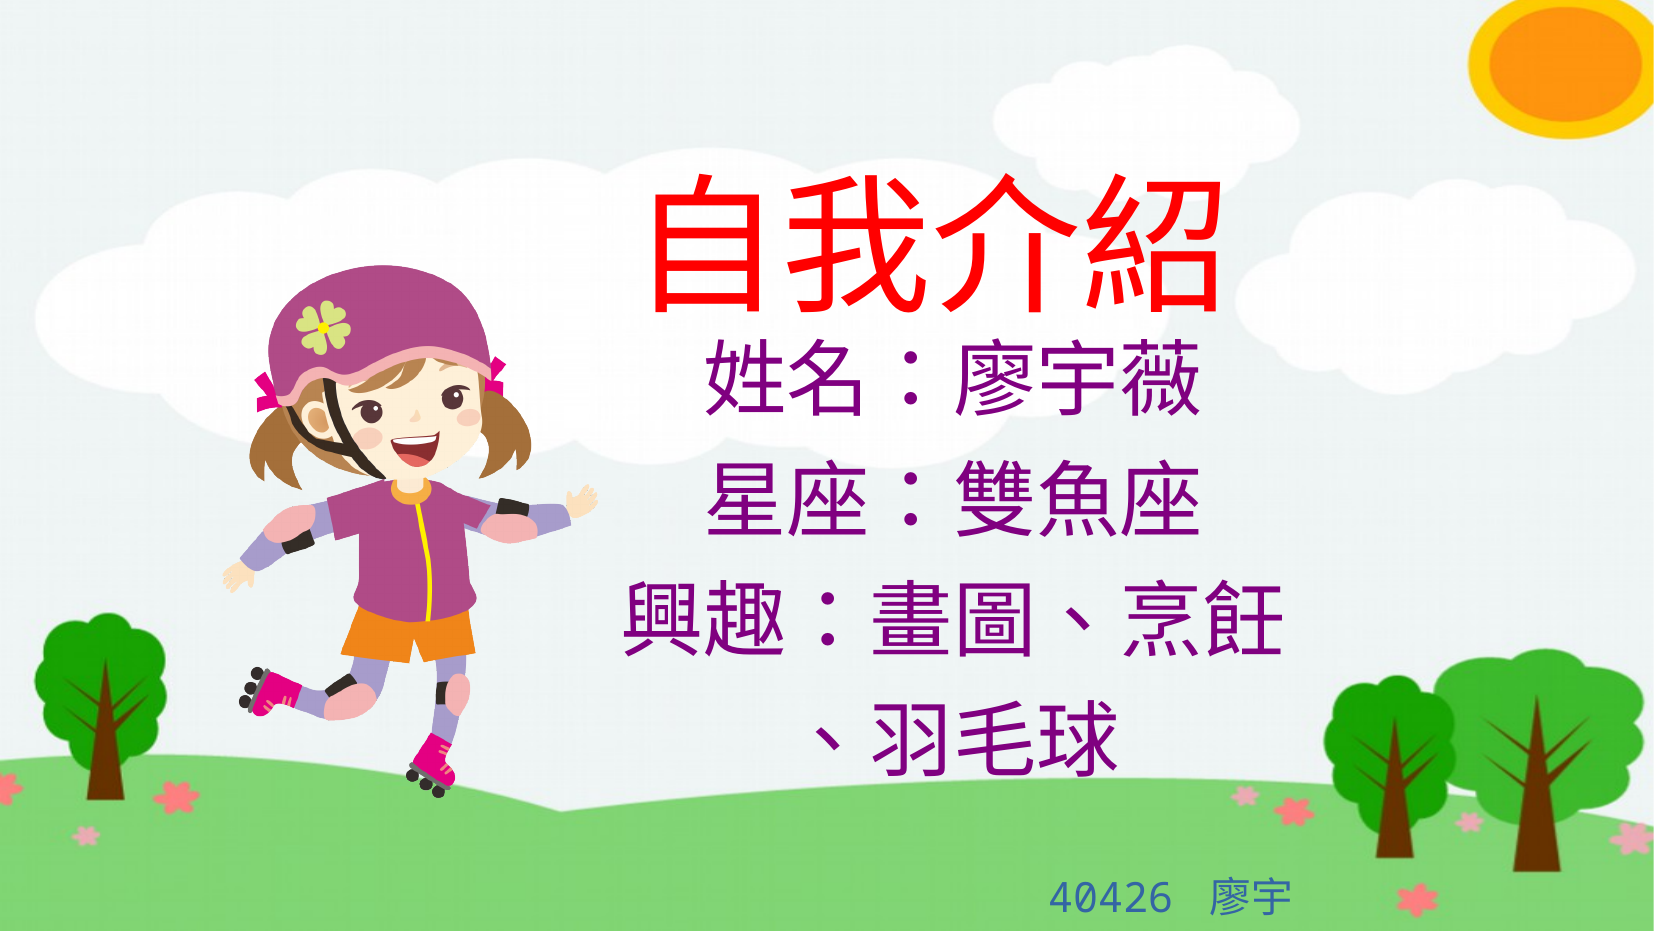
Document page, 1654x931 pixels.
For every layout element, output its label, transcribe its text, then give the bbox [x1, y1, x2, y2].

title 自我介紹 [631, 75, 1258, 318]
picture [0, 0, 1654, 931]
text_box 40426 廖宇薇 [1033, 856, 1329, 927]
subtitle 姓名：廖宇薇 星座：雙魚座 興趣：畫圖、烹飪 、羽毛球 [598, 340, 1346, 768]
